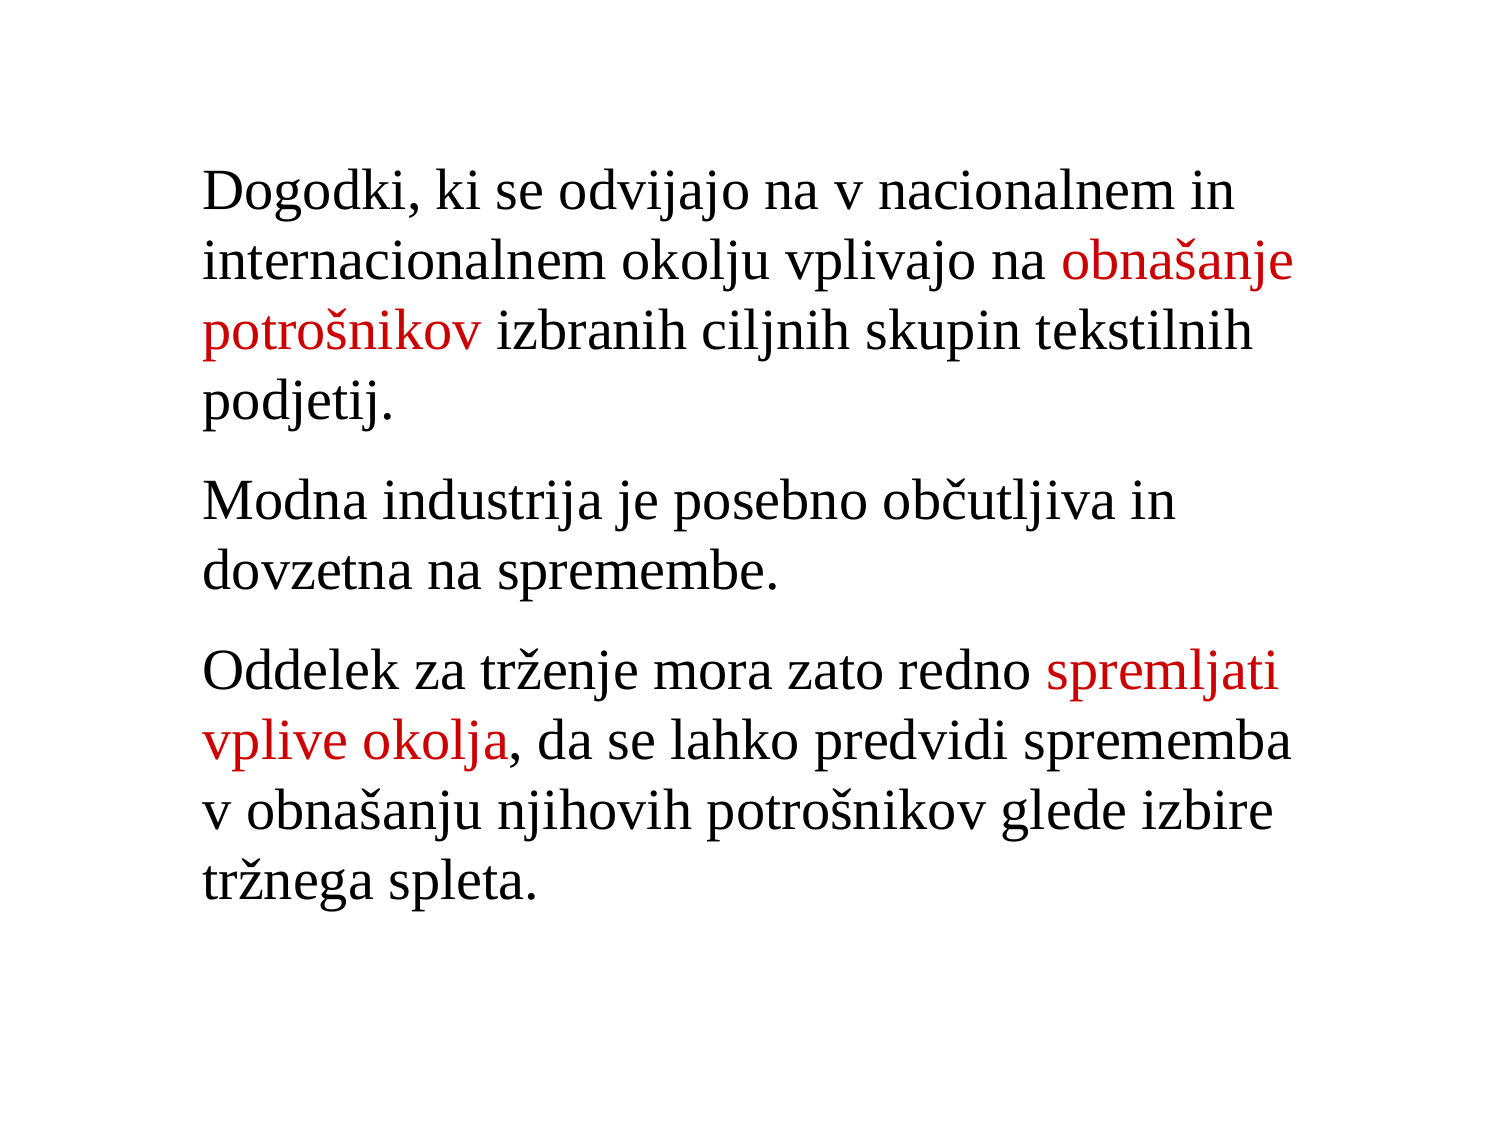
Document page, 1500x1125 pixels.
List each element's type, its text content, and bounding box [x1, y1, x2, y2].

title Dogodki, ki se odvijajo na v nacionalnem in internacionalnem okolju vplivajo na obnašanje potrošnikov izbranih ciljnih skupin tekstilnih podjetij. Modna industrija je posebno občutljiva in dovzetna na spremembe. Oddelek za trženje mora zato redno spremljati vplive okolja, da se lahko predvidi sprememba v obnašanju njihovih potrošnikov glede izbire tržnega spleta. [187, 143, 1338, 919]
